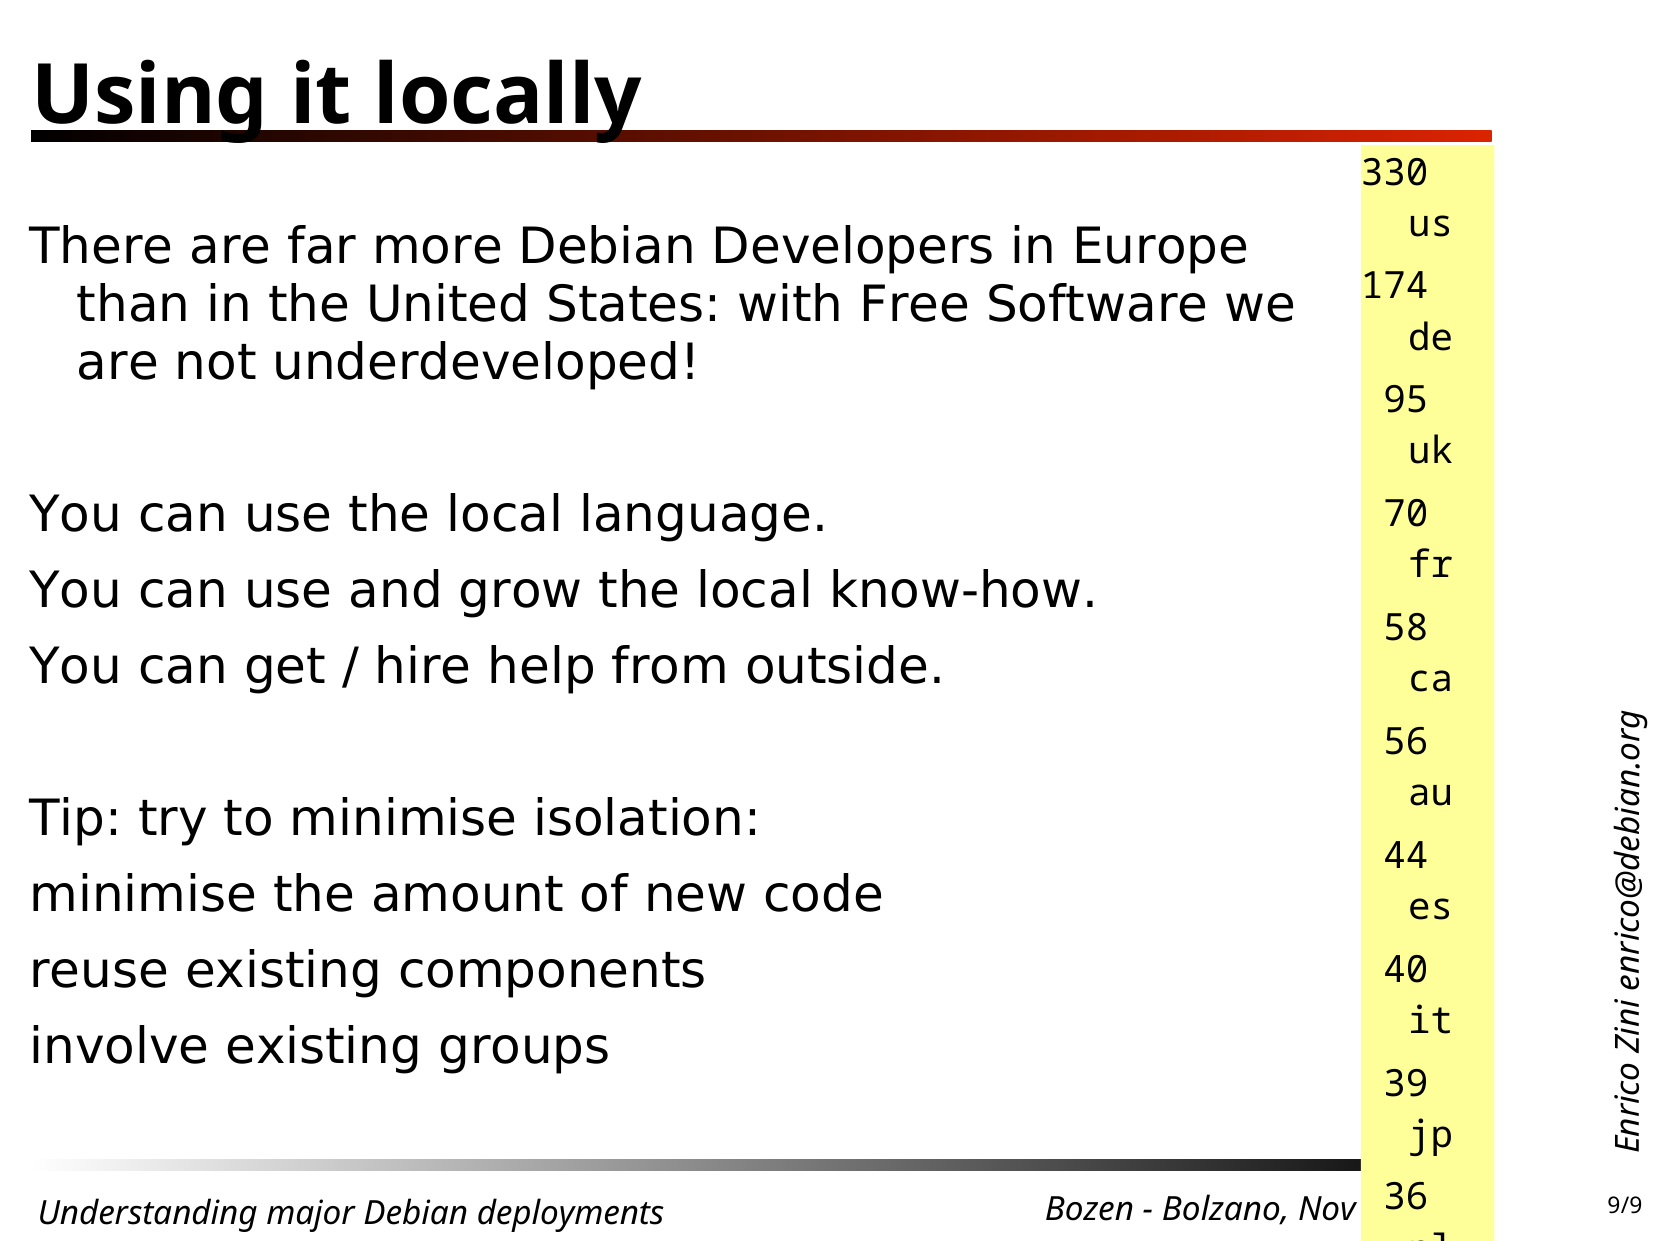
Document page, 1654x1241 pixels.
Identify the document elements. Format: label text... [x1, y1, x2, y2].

text_box 330 us 174 de 95 uk 70 fr 58 ca 56 au 44 es 40 it 39 jp 36 nl 30 se 24 fi 18 ch 18 at 16 br 12 pl 12 nz 12 no [1360, 145, 1495, 1154]
text_box There are far more Debian Developers in Europe than in the United States: with Free Software we are not underdeveloped! You can use the local language. You can use and grow the local know-how. You can get / hire help from outside. Tip: try to minimise isolation: minimise the amount of new code reuse existing components involve existing groups [29, 216, 1353, 1228]
text_box Using it locally [31, 34, 1438, 168]
